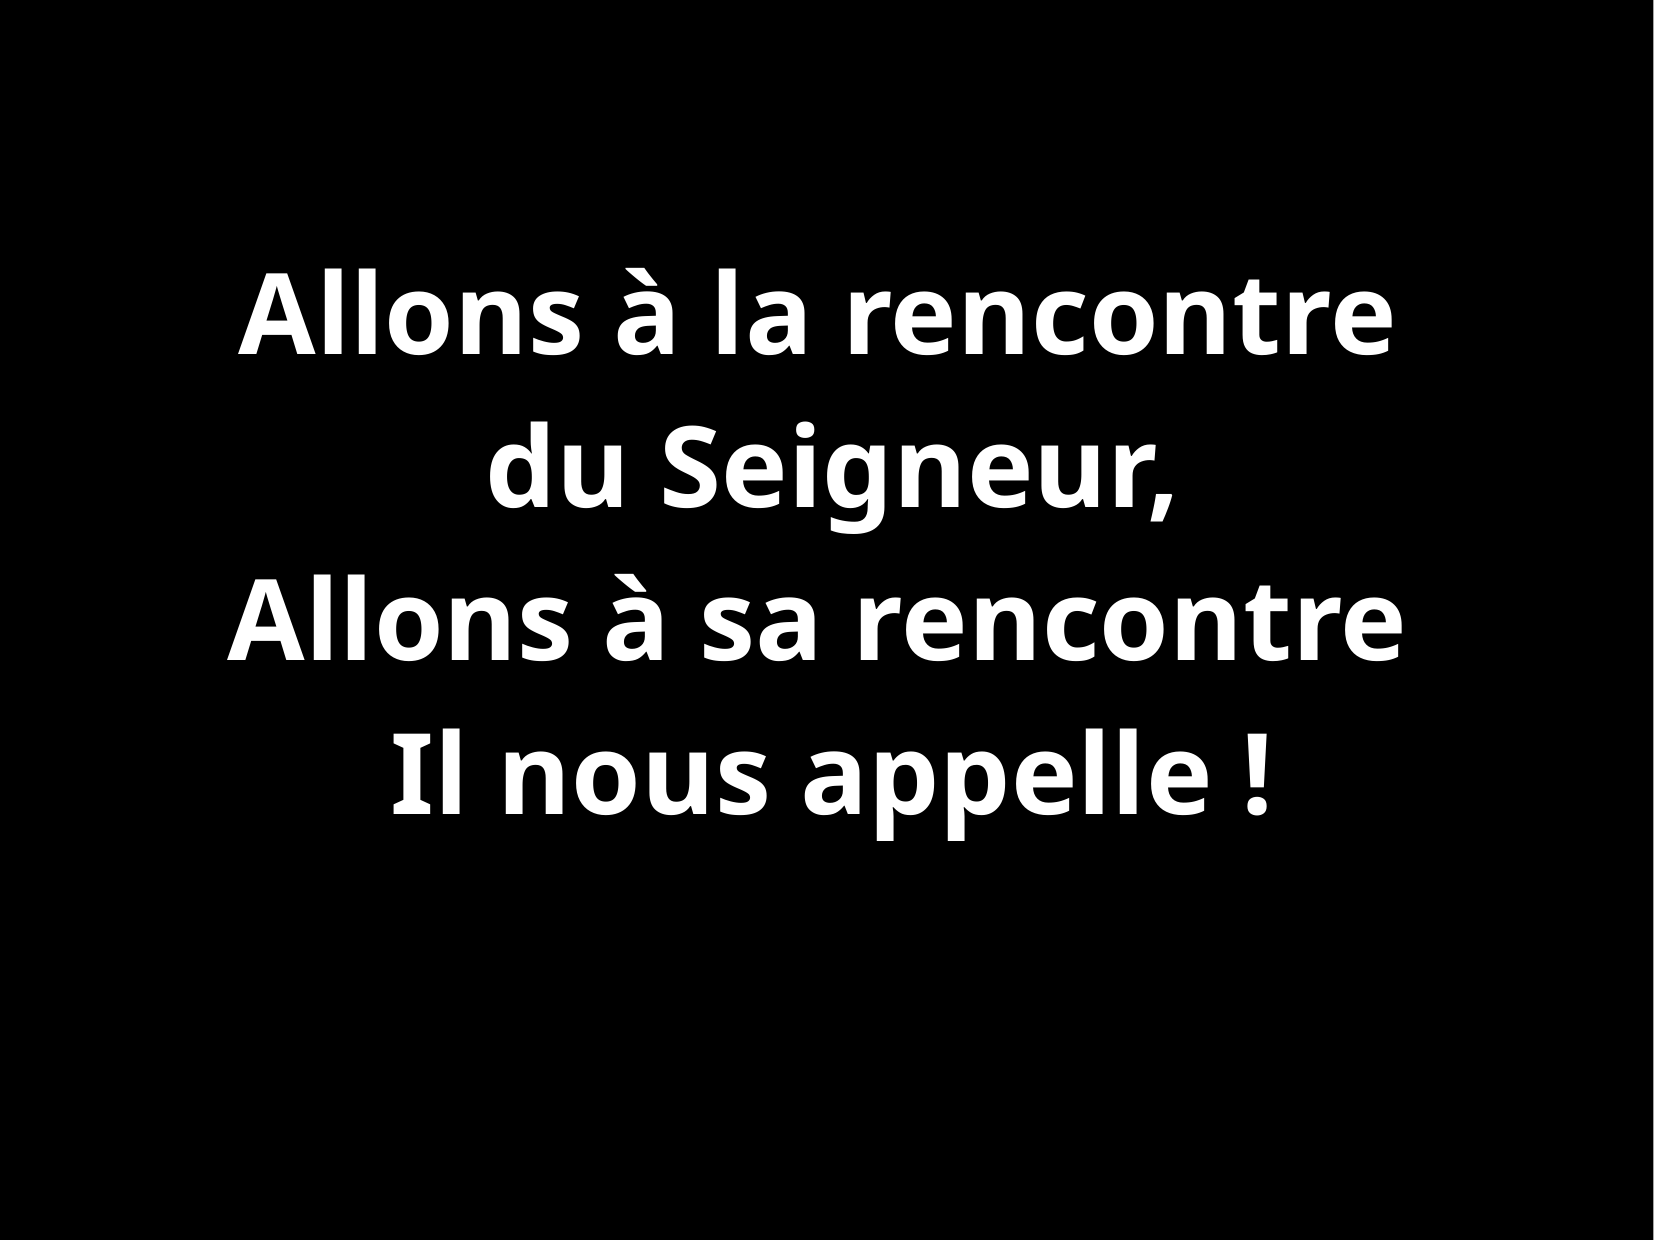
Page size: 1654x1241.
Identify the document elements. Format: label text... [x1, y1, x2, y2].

subtitle Allons à la rencontre du Seigneur, Allons à sa rencontre Il nous appelle ! [47, 0, 1619, 1241]
